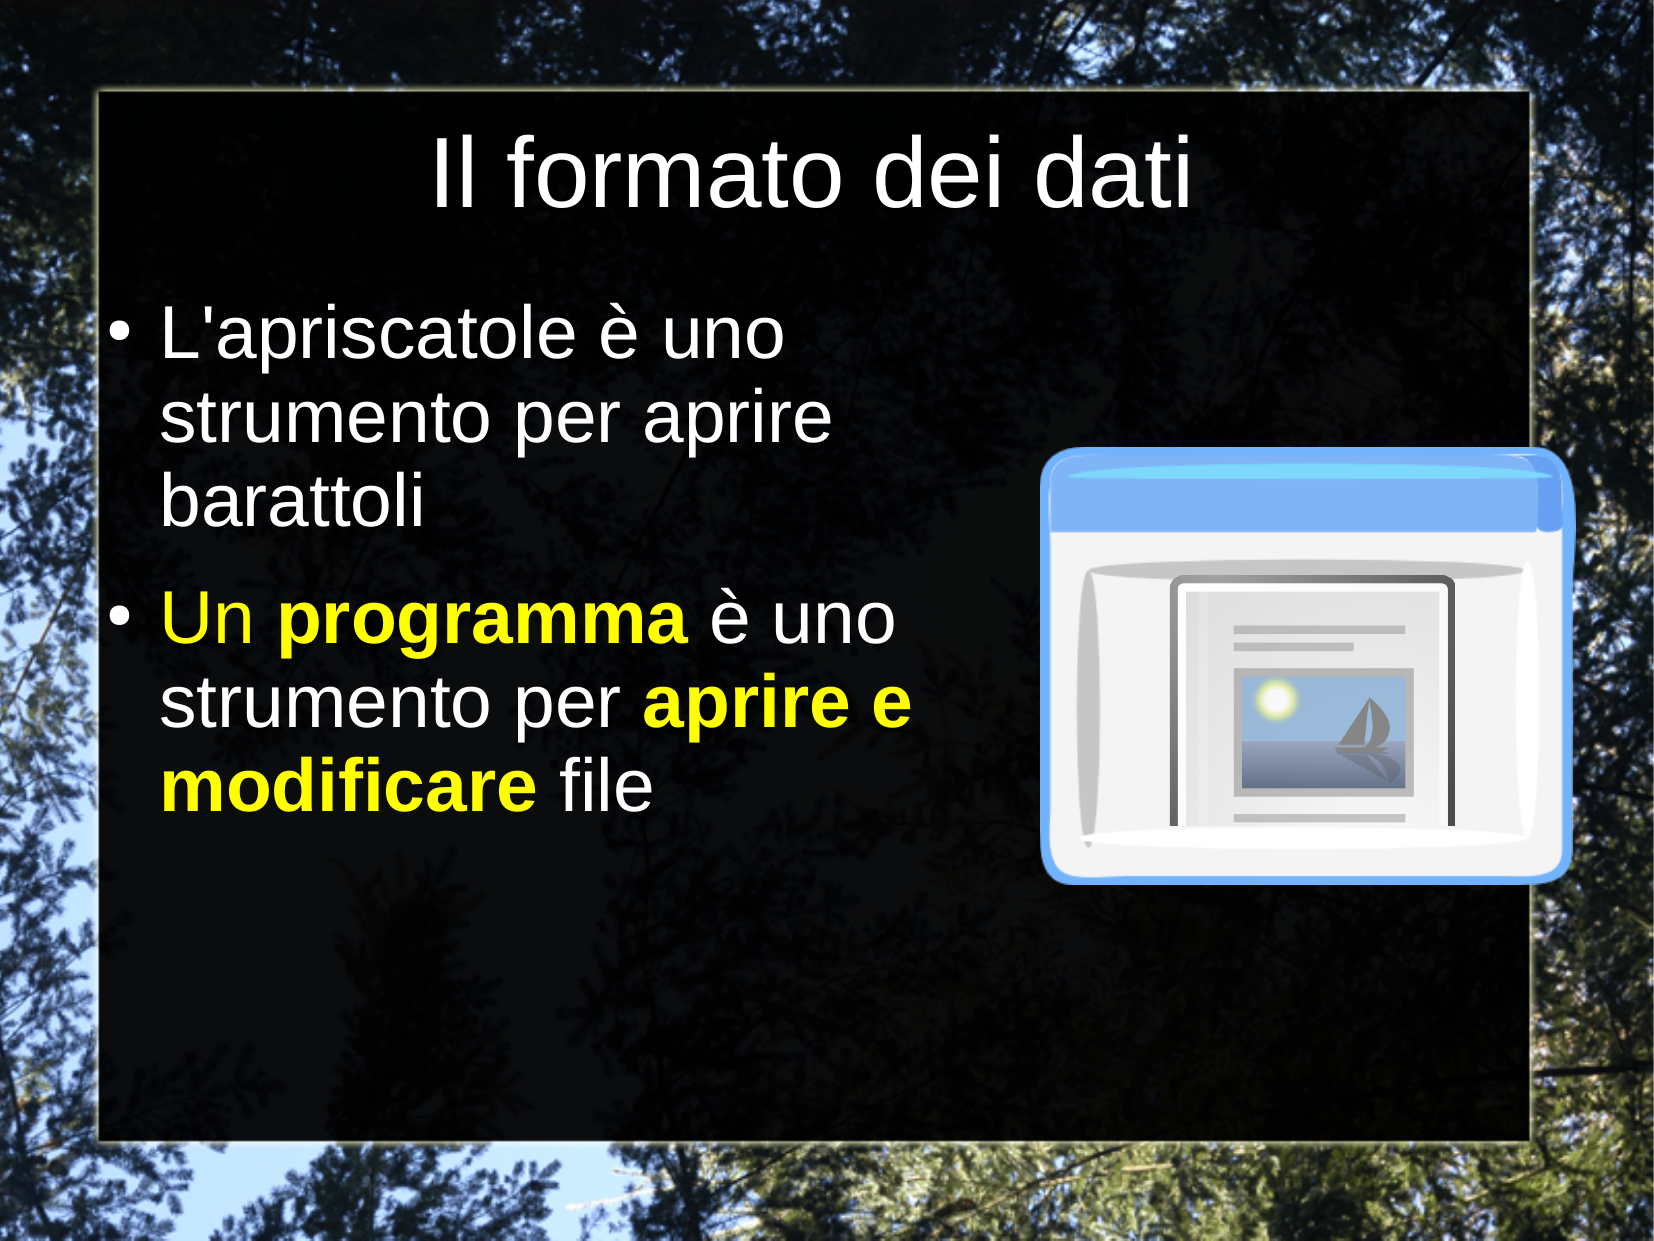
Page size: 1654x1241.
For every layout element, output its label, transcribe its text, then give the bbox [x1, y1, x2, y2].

picture [0, 0, 1654, 1241]
title Il formato dei dati [88, 88, 1536, 257]
list L'apriscatole è uno strumento per aprire barattoli Un programma è uno strumento per aprire e modificare file [88, 290, 976, 1010]
